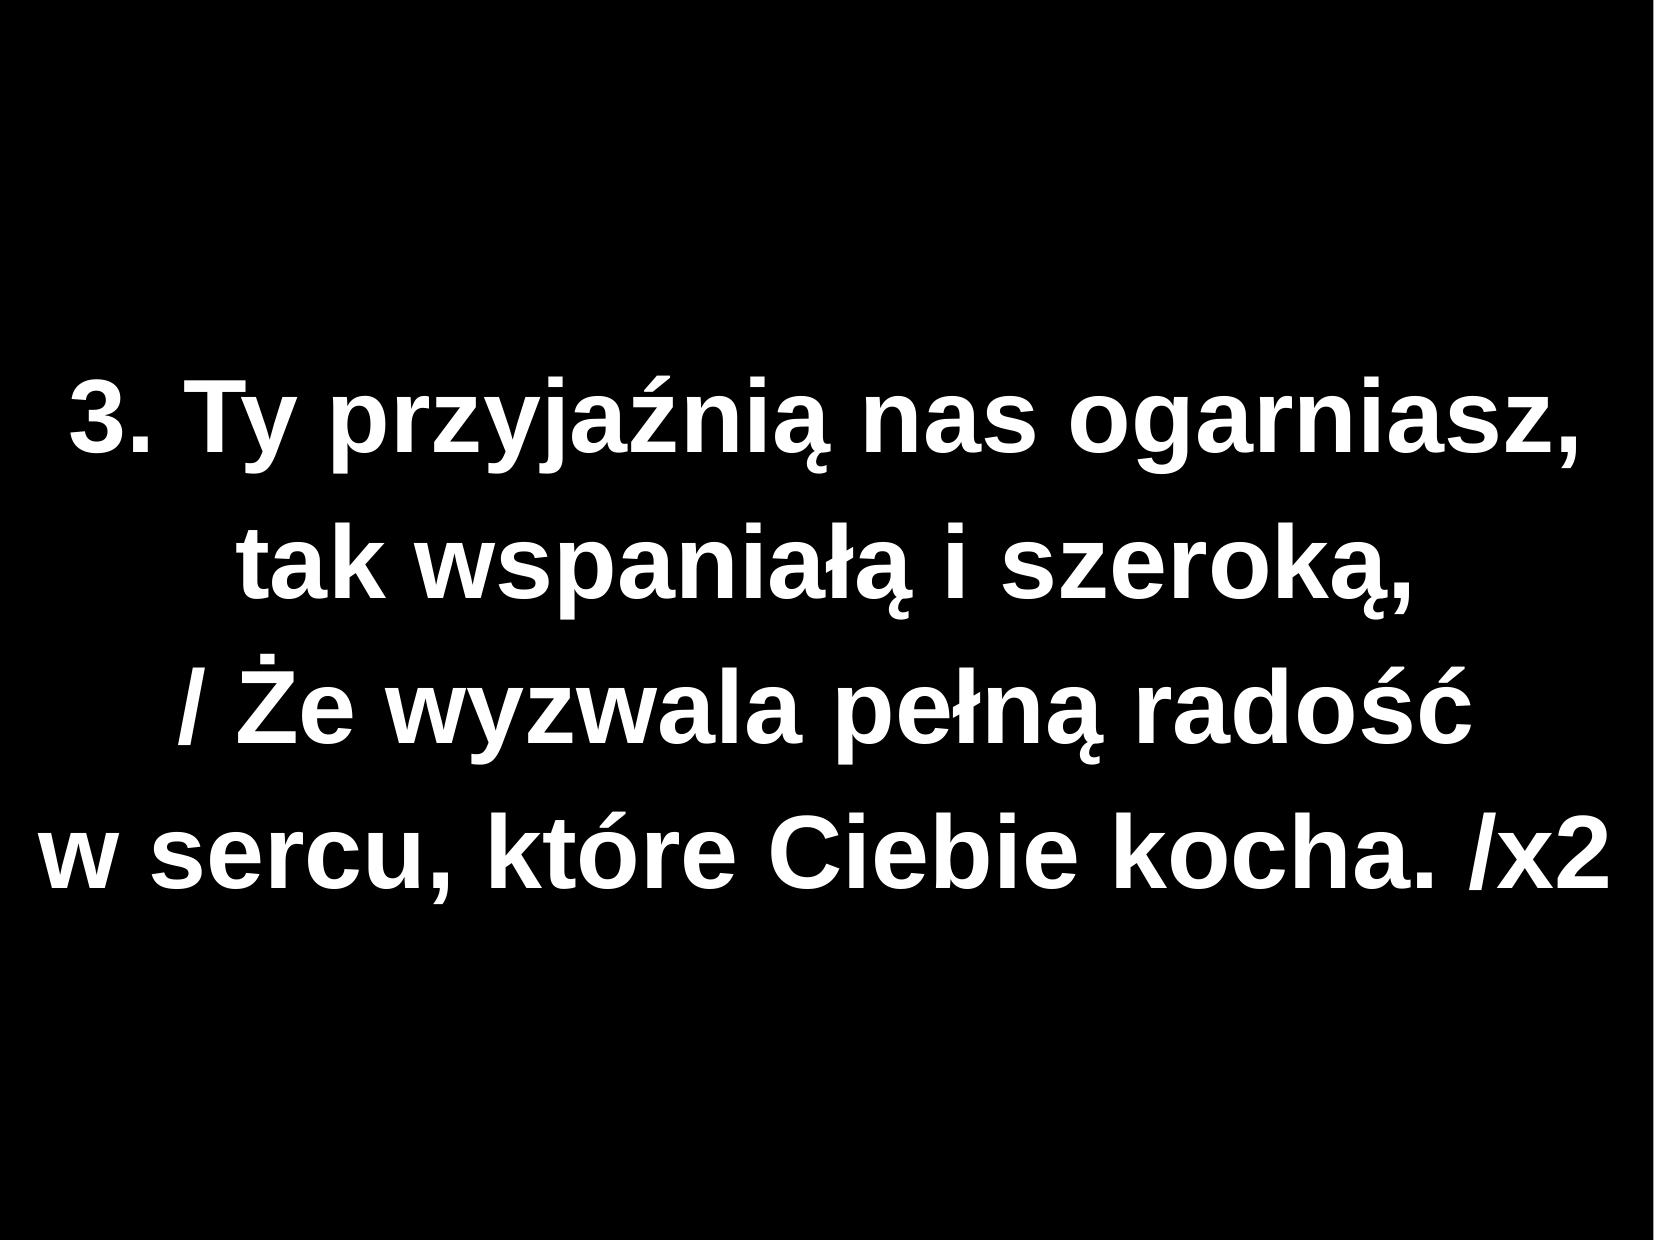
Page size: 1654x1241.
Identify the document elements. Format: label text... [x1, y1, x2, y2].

subtitle 3. Ty przyjaźnią nas ogarniasz, tak wspaniałą i szeroką, / Że wyzwala pełną radość w sercu, które Ciebie kocha. /x2 [0, 0, 1654, 1241]
